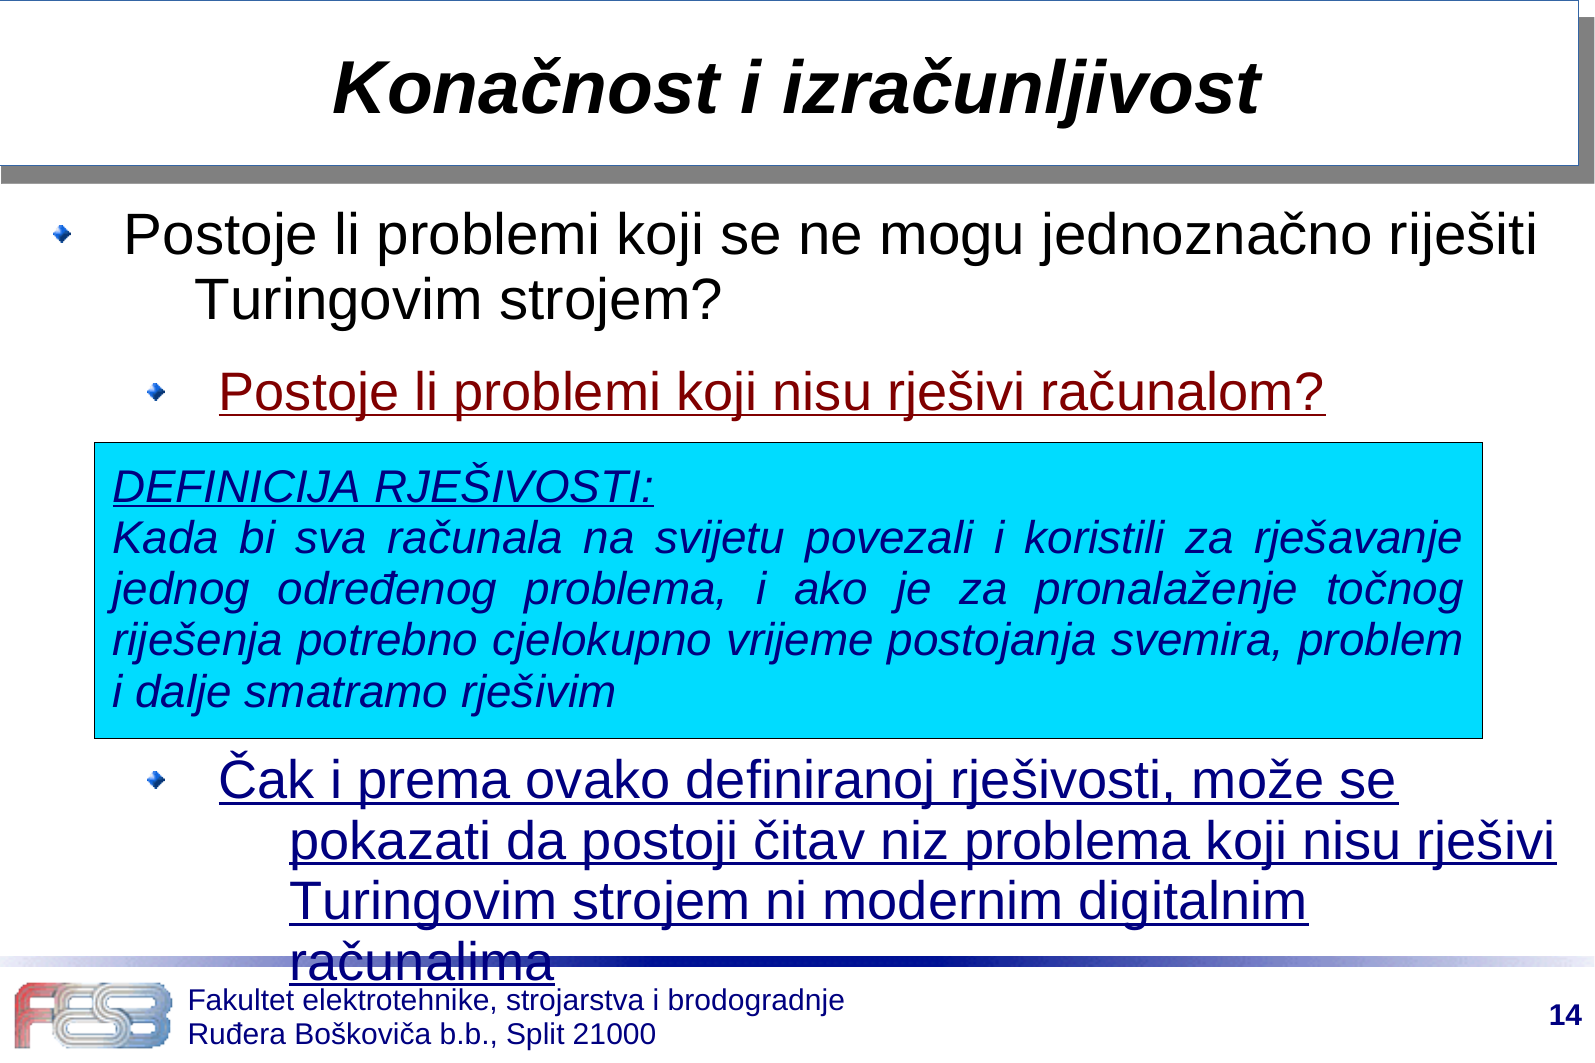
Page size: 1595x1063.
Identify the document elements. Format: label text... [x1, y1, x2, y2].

picture [332, 956, 341, 967]
picture [372, 956, 386, 967]
picture [463, 956, 471, 967]
picture [344, 956, 368, 967]
text_box DEFINICIJA RJEŠIVOSTI: Kada bi sva računala na svijetu povezali i koristili za rješavanje jednog određenog problema, i ako je za pronalaženje točnog riješenja potrebno cjelokupno vrijeme postojanja svemira, problem i dalje smatramo rješivim [94, 442, 1483, 739]
picture [298, 956, 328, 967]
picture [504, 956, 516, 967]
picture [520, 956, 545, 967]
picture [403, 956, 416, 967]
picture [450, 956, 459, 967]
picture [488, 956, 499, 967]
list Postoje li problemi koji se ne mogu jednoznačno riješiti Turingovim strojem? Postoje li problemi koji nisu rješivi računalom? Čak i prema ovako definiranoj rješivosti, može se pokazati da postoji čitav niz problema koji nisu rješivi Turingovim strojem ni modernim digitalnim računalima [29, 201, 1565, 944]
picture [549, 956, 1595, 967]
picture [0, 956, 293, 967]
picture [475, 956, 483, 967]
picture [420, 956, 446, 967]
picture [9, 975, 177, 1059]
title Konačnost i izračunljivost [0, 0, 1595, 175]
picture [390, 956, 398, 967]
